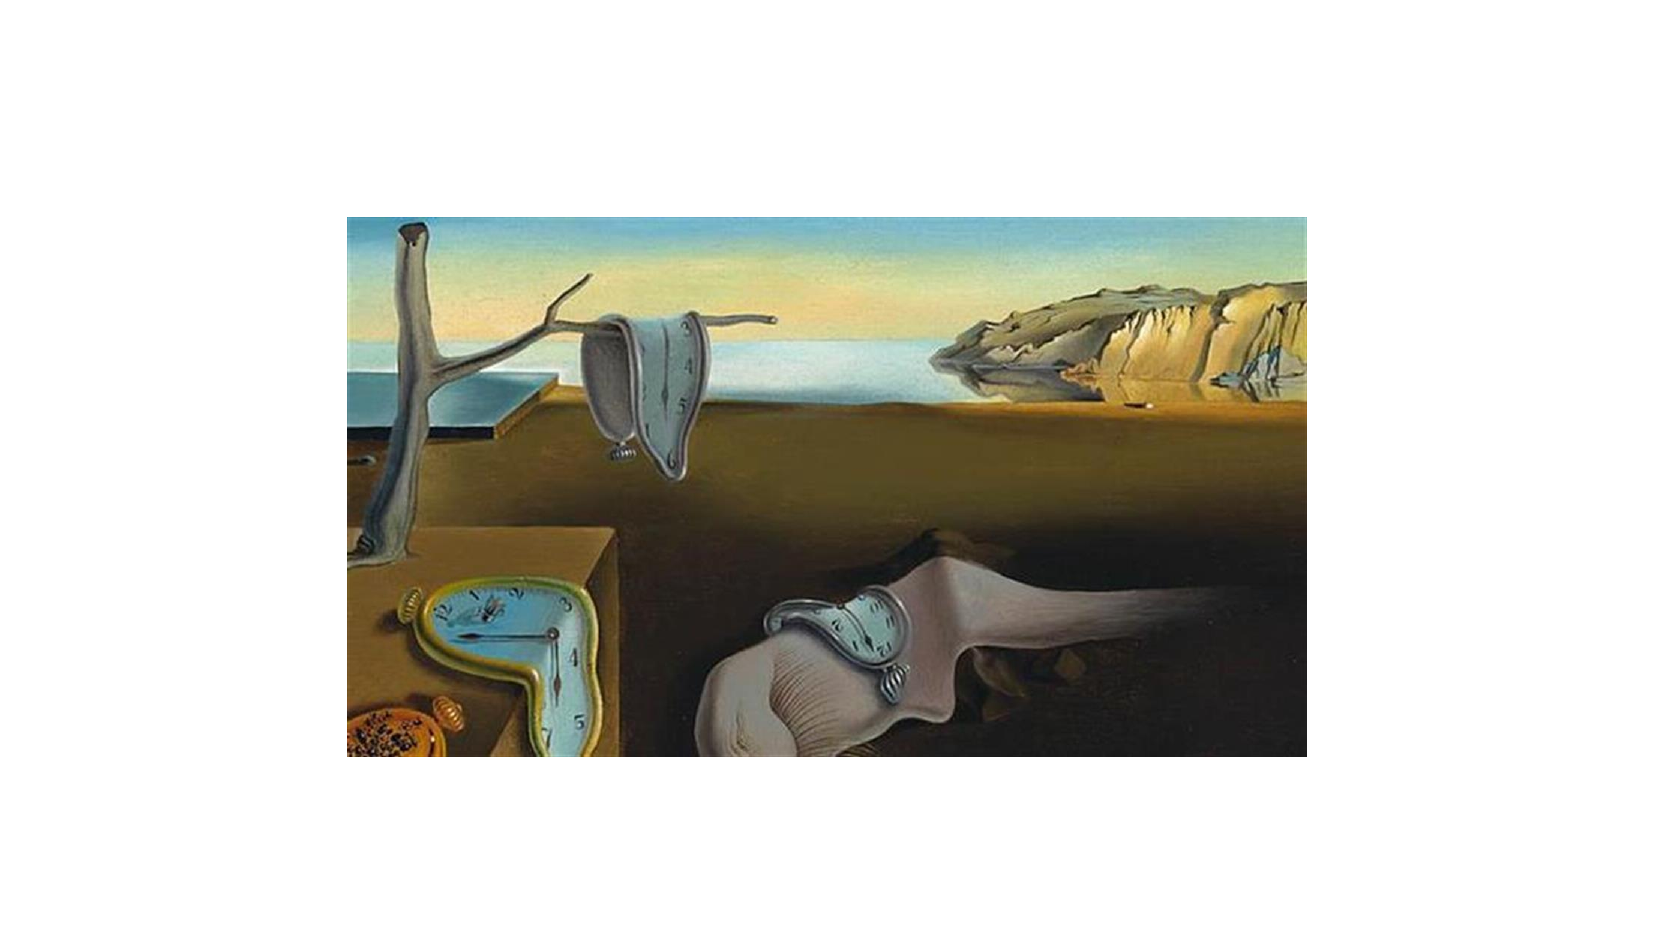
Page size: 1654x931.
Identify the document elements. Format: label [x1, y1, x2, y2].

picture [347, 217, 1307, 758]
